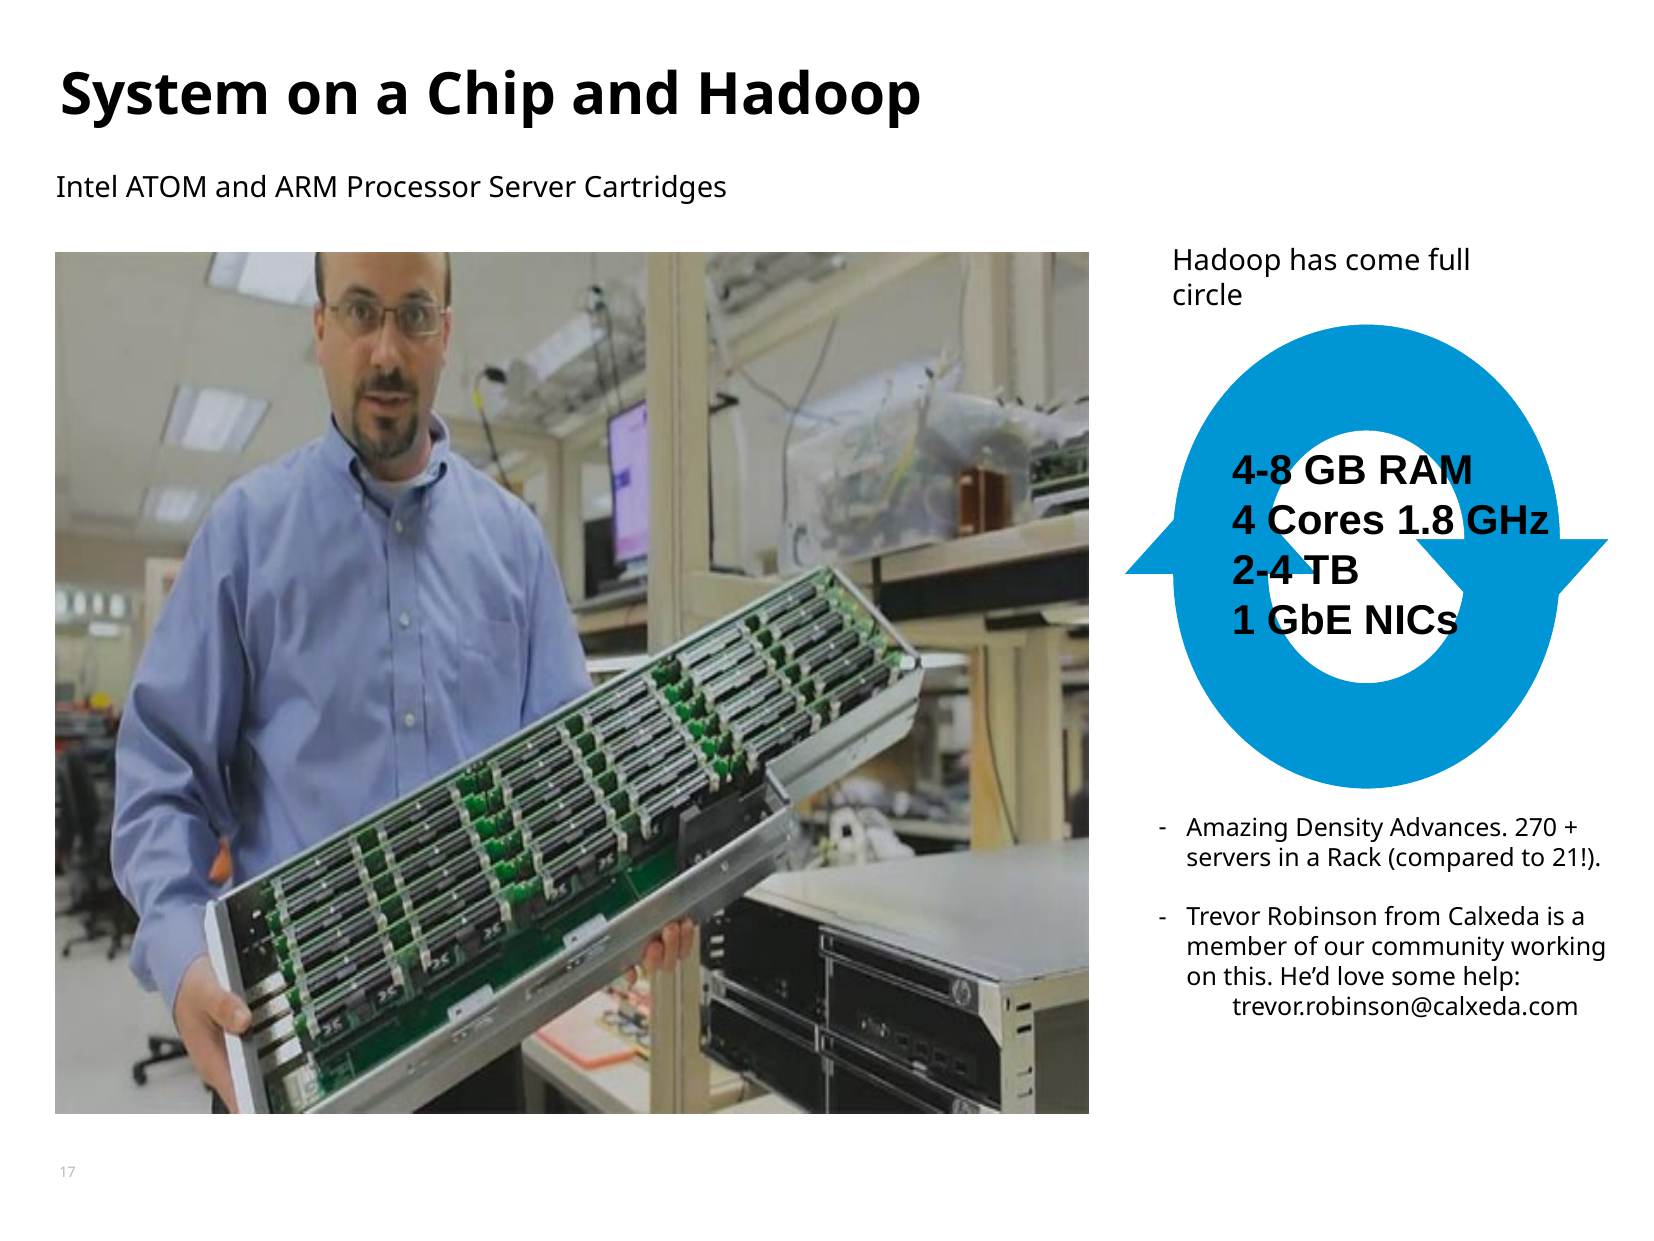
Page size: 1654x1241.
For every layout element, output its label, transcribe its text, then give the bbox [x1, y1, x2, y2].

list Amazing Density Advances. 270 + servers in a Rack (compared to 21!). Trevor Robinson from Calxeda is a member of our community working on this. He’d love some help: trevor.robinson@calxeda.com [1143, 803, 1626, 1241]
text_box Hadoop has come full circle [1157, 234, 1557, 319]
text_box 4-8 GB RAM 4 Cores 1.8 GHz 2-4 TB 1 GbE NICs [1217, 435, 1565, 651]
text_box Intel ATOM and ARM Processor Server Cartridges [41, 160, 1004, 211]
text_box [1124, 324, 1547, 789]
text_box [1565, 539, 1608, 588]
picture [55, 252, 1089, 1114]
title System on a Chip and Hadoop [59, 56, 1528, 161]
